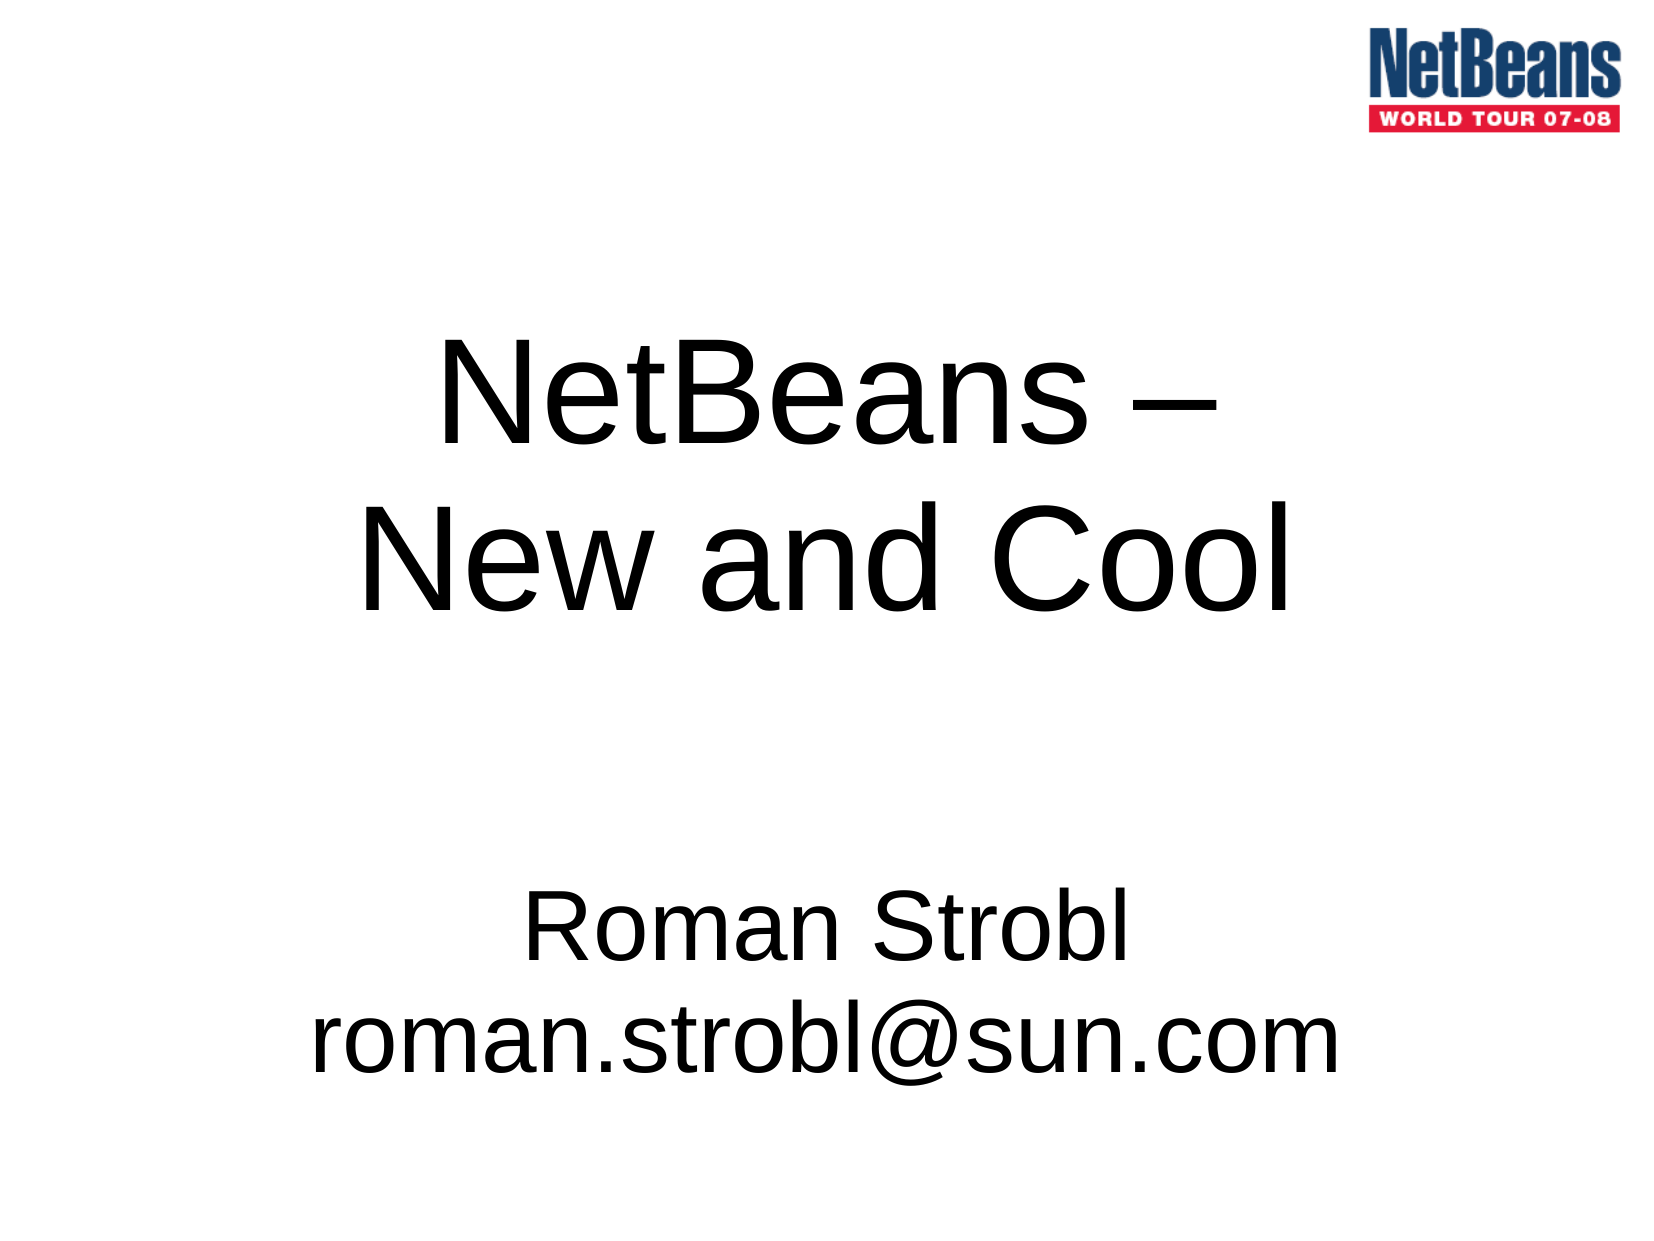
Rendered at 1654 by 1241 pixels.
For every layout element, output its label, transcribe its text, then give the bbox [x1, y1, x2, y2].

text_box Roman Strobl roman.strobl@sun.com [151, 862, 1502, 1101]
text_box NetBeans – New and Cool [264, 300, 1388, 862]
picture [1364, 23, 1629, 139]
